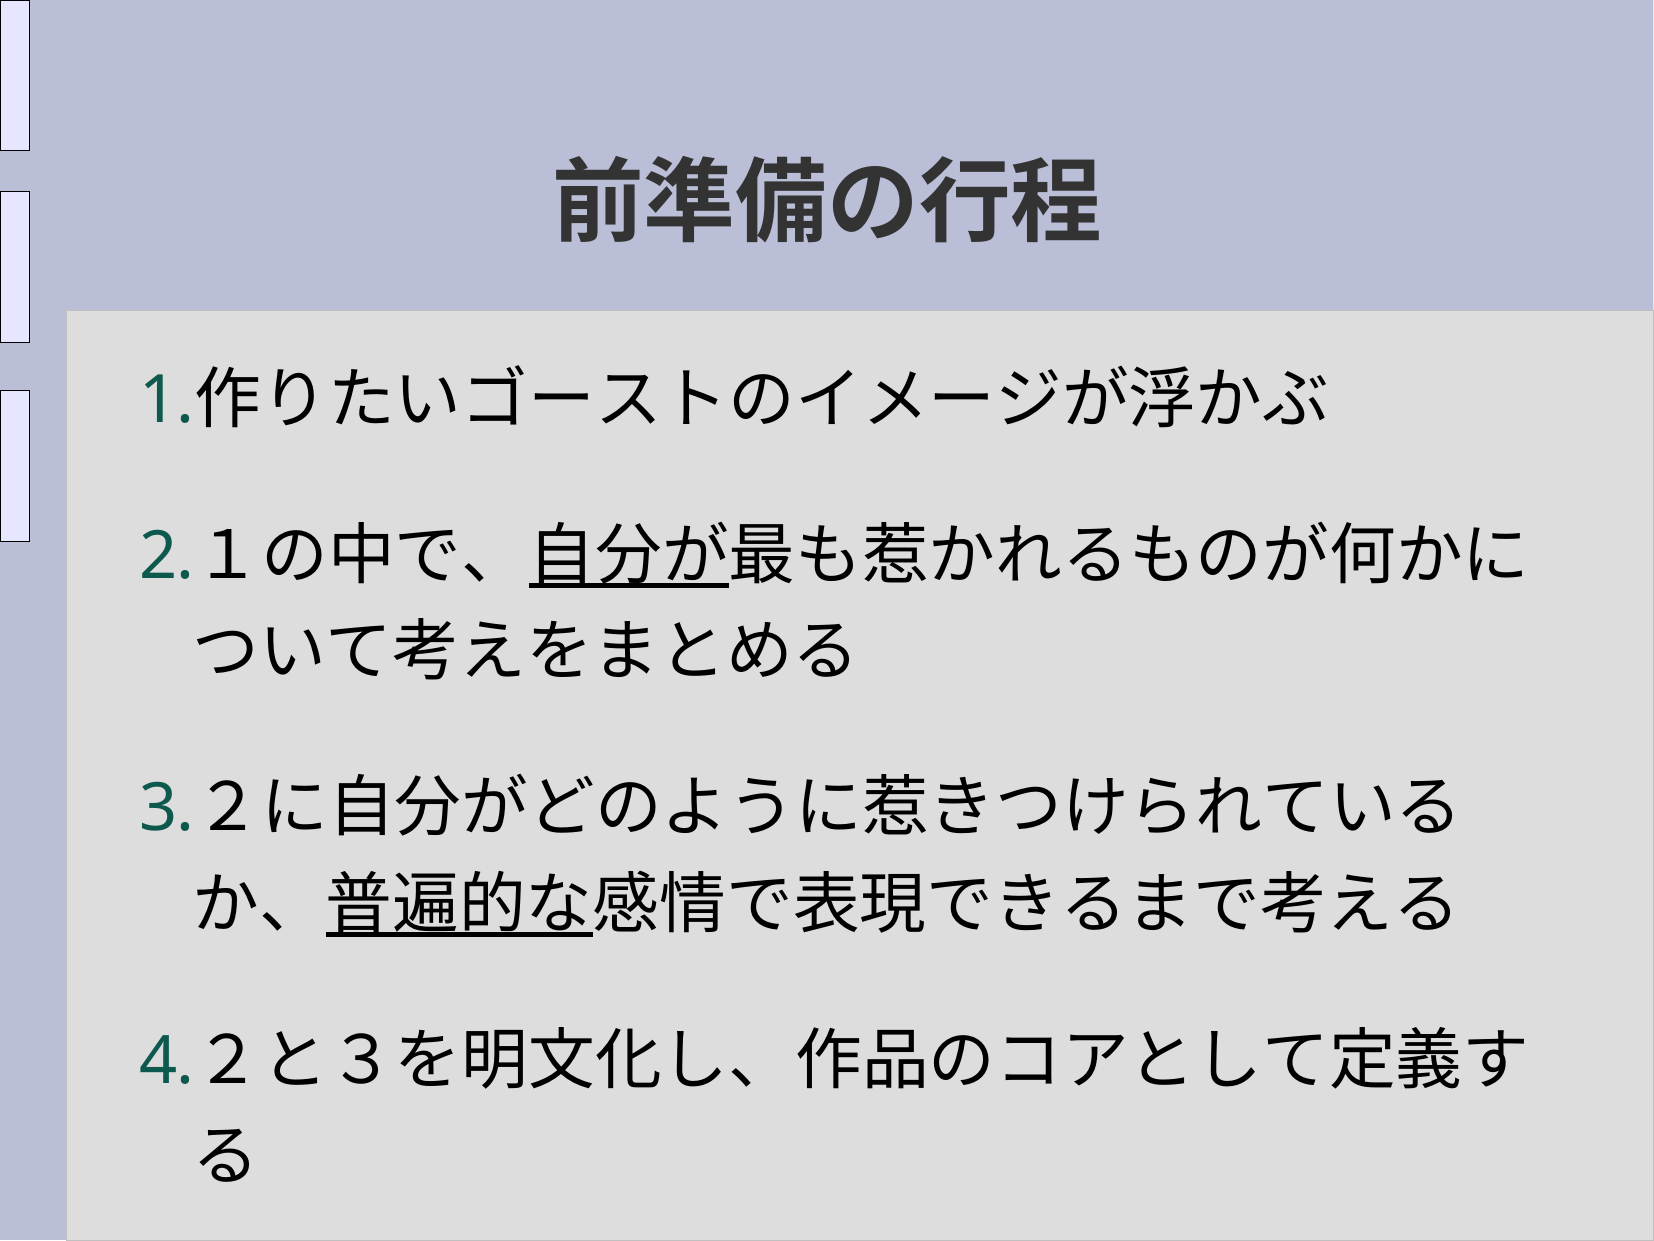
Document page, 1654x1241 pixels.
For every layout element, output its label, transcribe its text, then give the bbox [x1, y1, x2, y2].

list 作りたいゴーストのイメージが浮かぶ １の中で、自分が最も惹かれるものが何かについて考えをまとめる ２に自分がどのように惹きつけられているか、普遍的な感情で表現できるまで考える ２と３を明文化し、作品のコアとして定義する [121, 344, 1534, 1127]
title 前準備の行程 [121, 91, 1534, 299]
